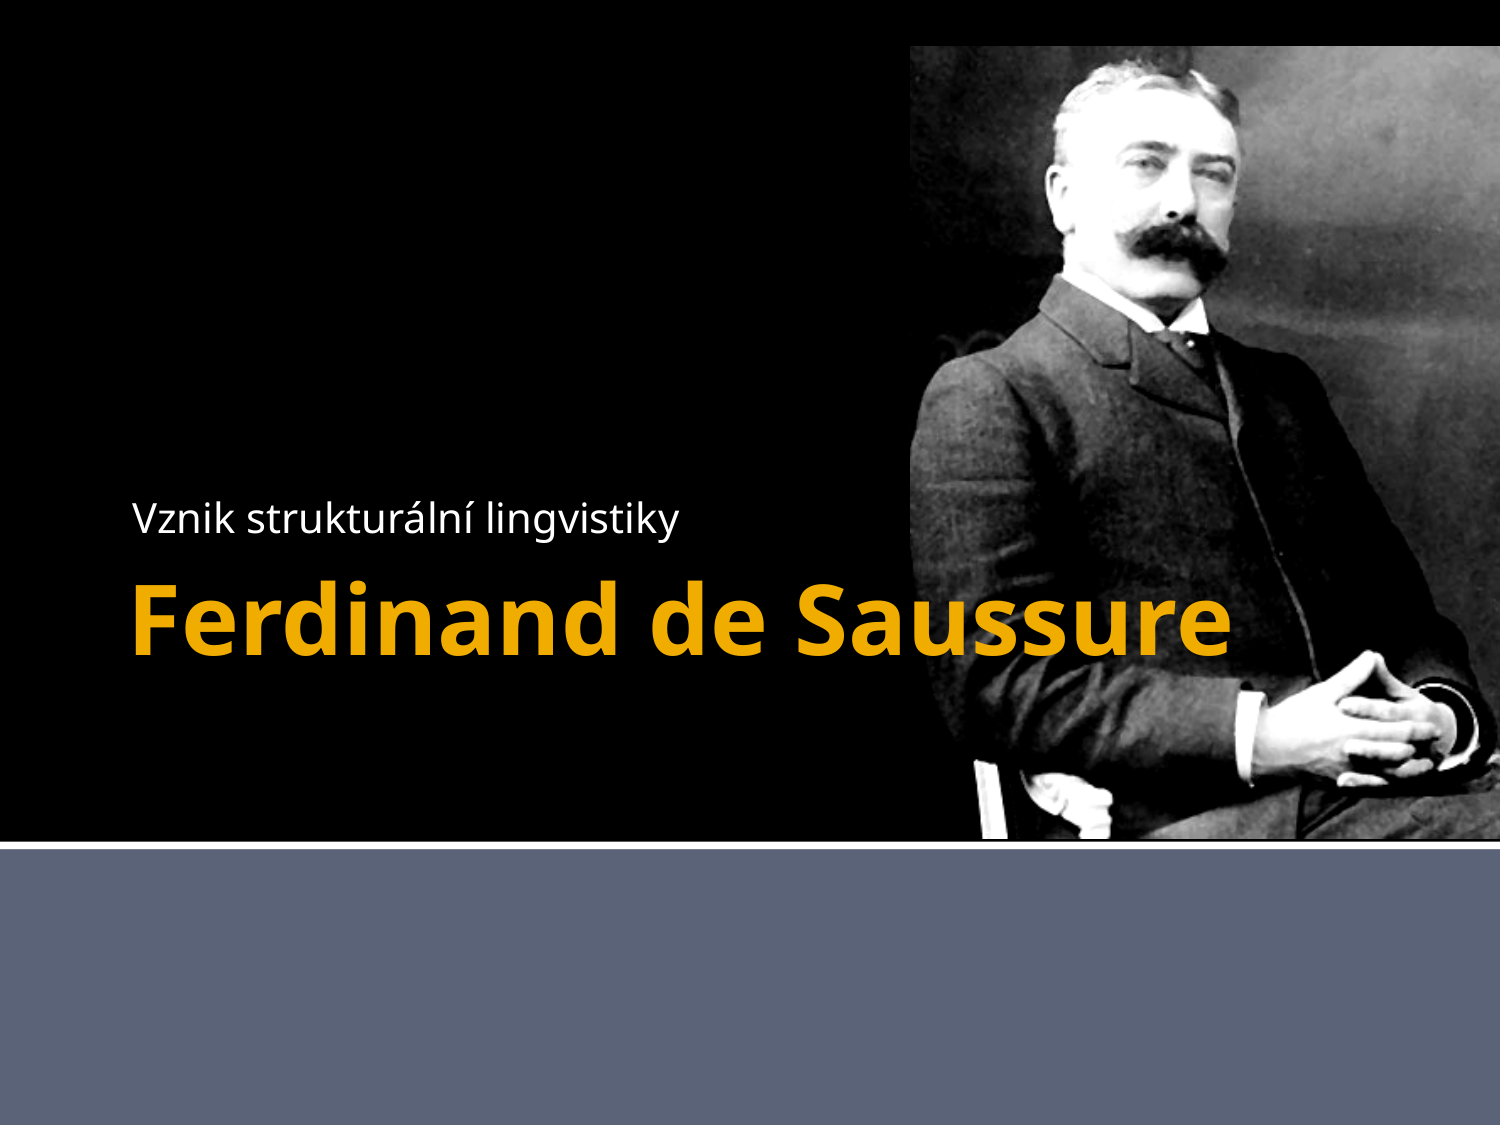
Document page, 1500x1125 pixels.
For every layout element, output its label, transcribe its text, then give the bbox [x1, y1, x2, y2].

title Ferdinand de Saussure [112, 550, 1438, 670]
text_box [0, 0, 1500, 850]
subtitle Vznik strukturální lingvistiky [112, 495, 1438, 547]
picture [910, 46, 1500, 839]
